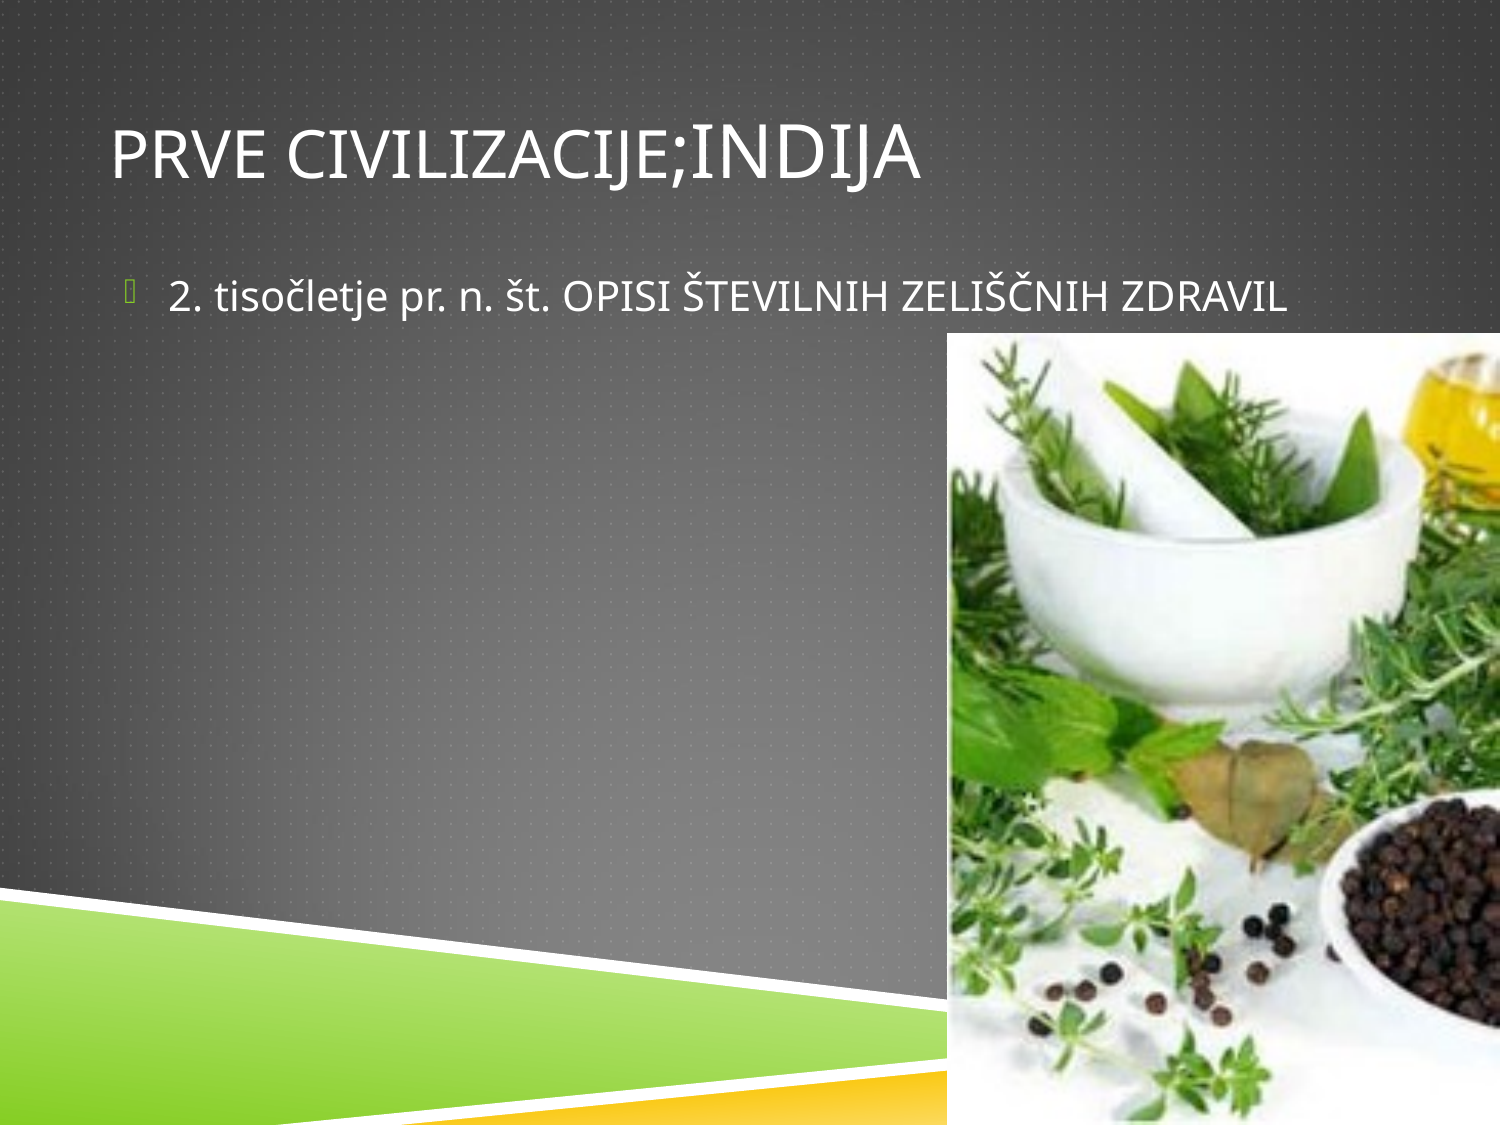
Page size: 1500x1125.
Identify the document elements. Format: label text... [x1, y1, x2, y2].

picture [0, 0, 1500, 1125]
list 2. tisočletje pr. n. št. OPISI ŠTEVILNIH ZELIŠČNIH ZDRAVIL [112, 262, 1388, 875]
title Prve civilizacije;INDIJA [109, 54, 1385, 243]
